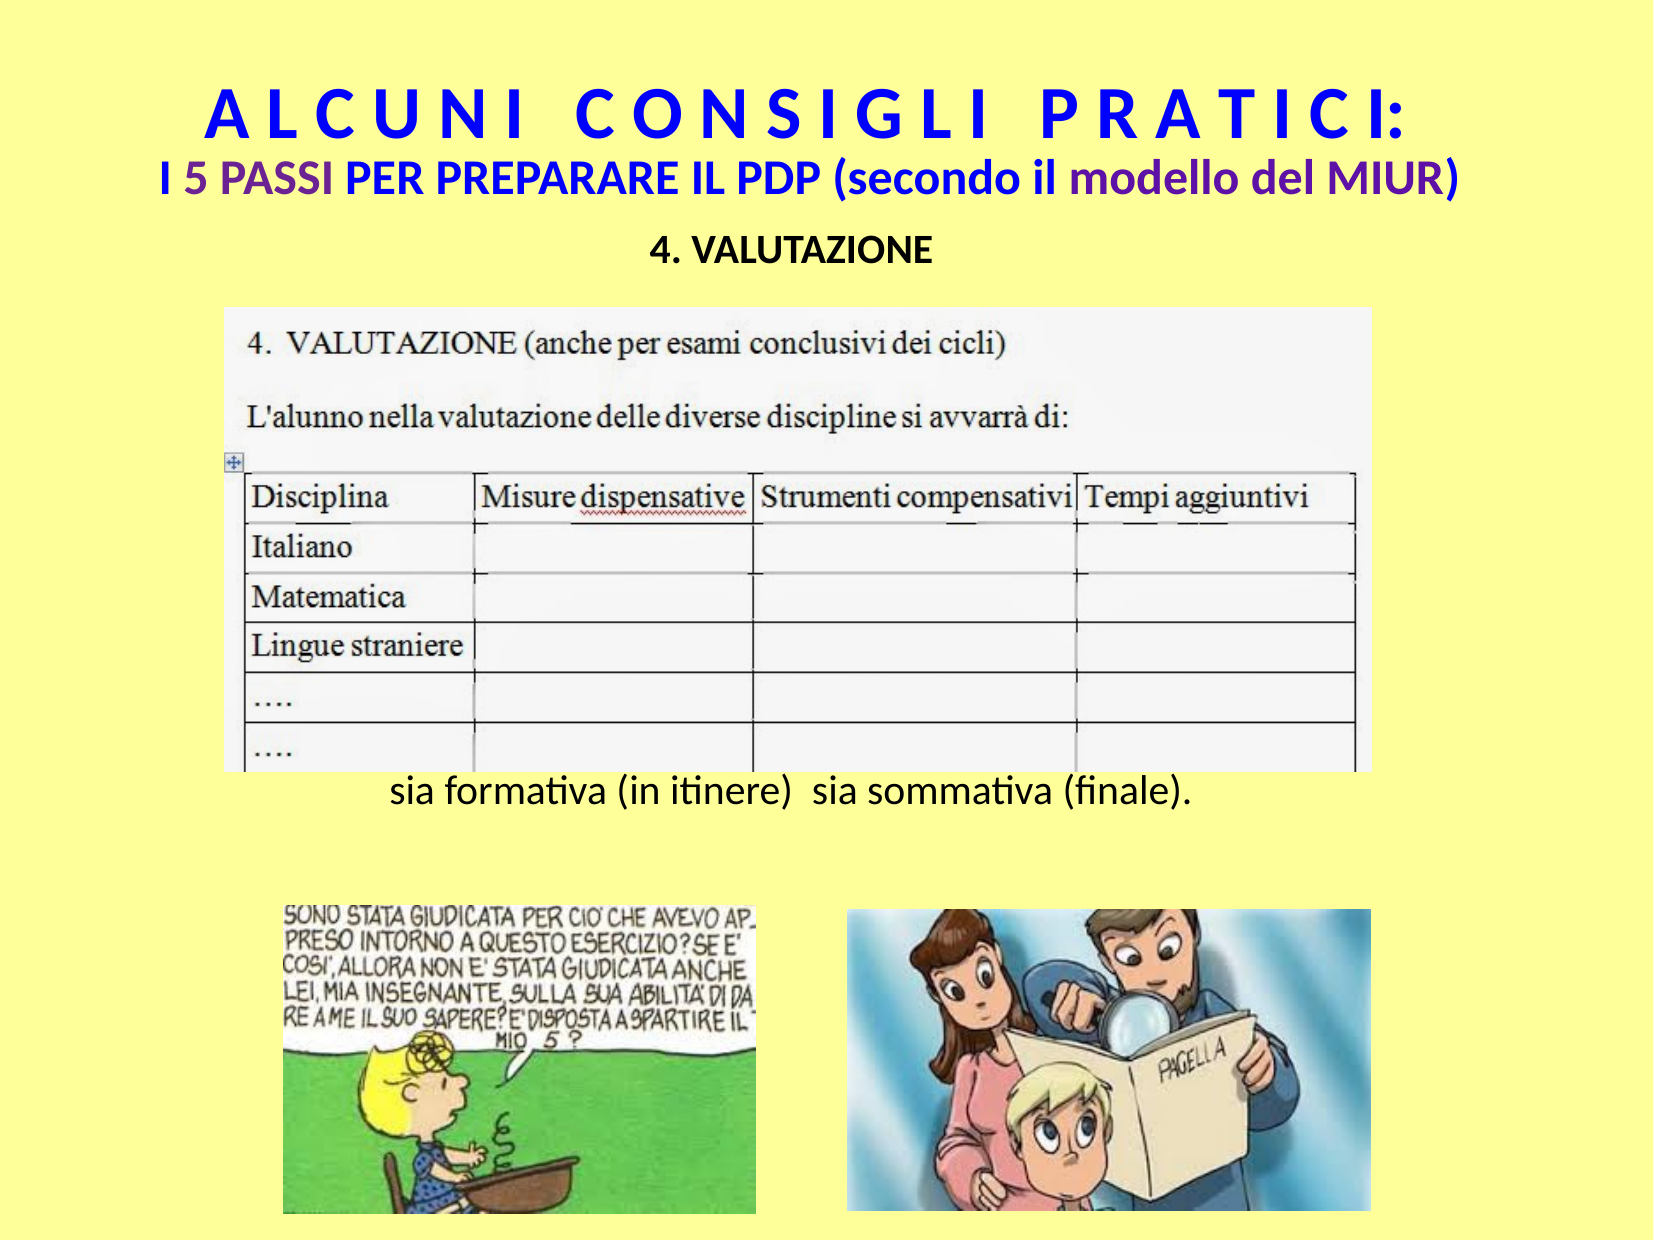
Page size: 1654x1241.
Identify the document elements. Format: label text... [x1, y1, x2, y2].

title A L C U N I C O N S I G L I P R A T I C I: I 5 PASSI PER PREPARARE IL PDP (secondo il modello del MIUR) [70, 40, 1560, 249]
picture [224, 307, 1372, 772]
picture [847, 909, 1371, 1211]
list 4. VALUTAZIONE Per valutazione si intende TUTTA la valutazione, sia formativa (in itinere) sia sommativa (finale). [165, 232, 1418, 1241]
picture [283, 905, 756, 1214]
